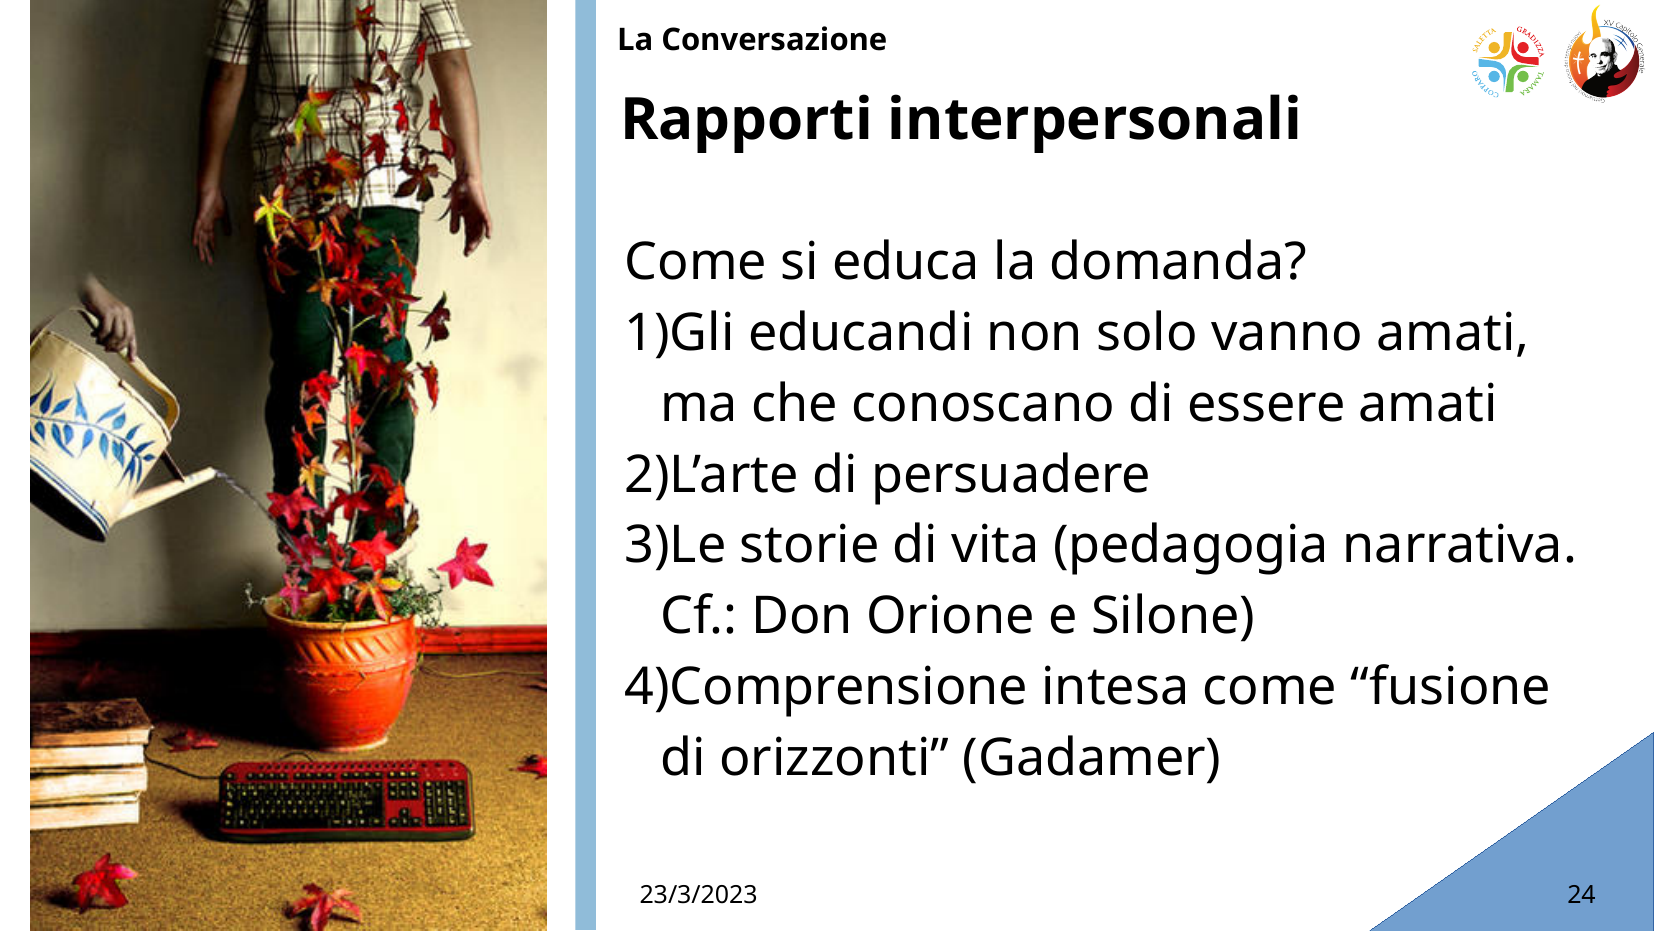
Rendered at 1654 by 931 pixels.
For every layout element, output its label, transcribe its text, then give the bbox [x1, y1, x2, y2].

picture [30, 0, 547, 931]
picture [1563, 4, 1646, 103]
subtitle Come si educa la domanda? Gli educandi non solo vanno amati, ma che conoscano di essere amati L’arte di persuadere Le storie di vita (pedagogia narrativa. Cf.: Don Orione e Silone) Comprensione intesa come “fusione di orizzonti” (Gadamer) [624, 224, 1602, 873]
title Rapporti interpersonali [620, 88, 1617, 160]
text_box La Conversazione [602, 9, 1335, 63]
